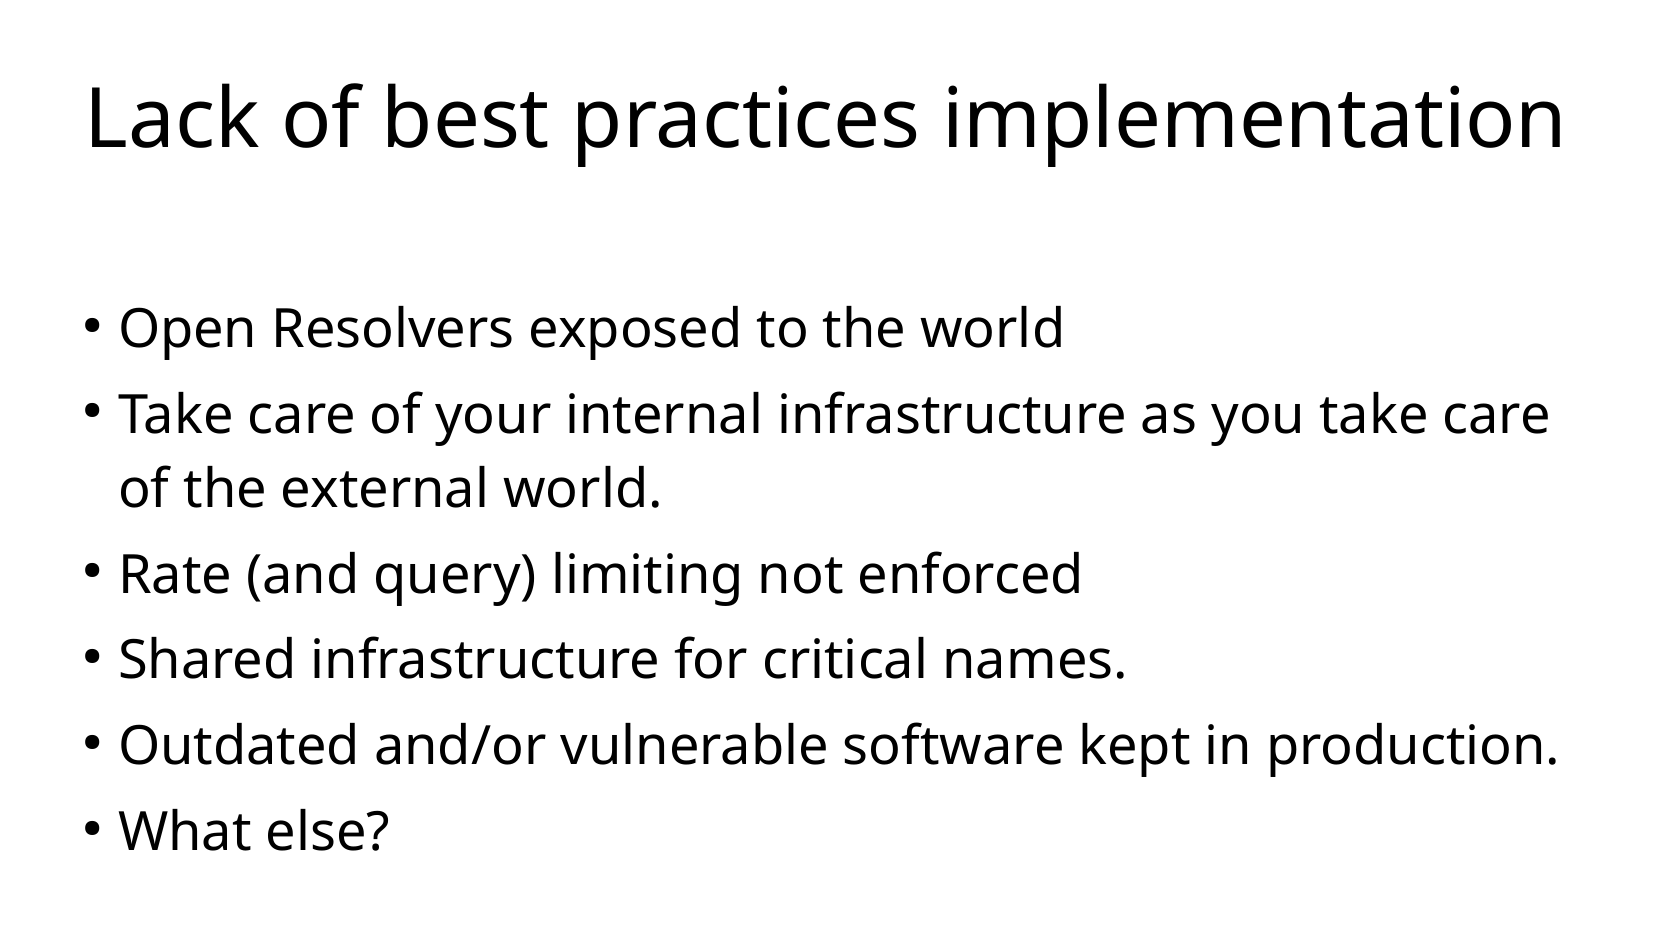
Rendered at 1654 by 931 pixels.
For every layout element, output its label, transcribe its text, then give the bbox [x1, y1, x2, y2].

title Lack of best practices implementation [82, 17, 1571, 170]
subtitle Open Resolvers exposed to the world Take care of your internal infrastructure as you take care of the external world. Rate (and query) limiting not enforced Shared infrastructure for critical names. Outdated and/or vulnerable software kept in production. What else? [82, 170, 1571, 900]
